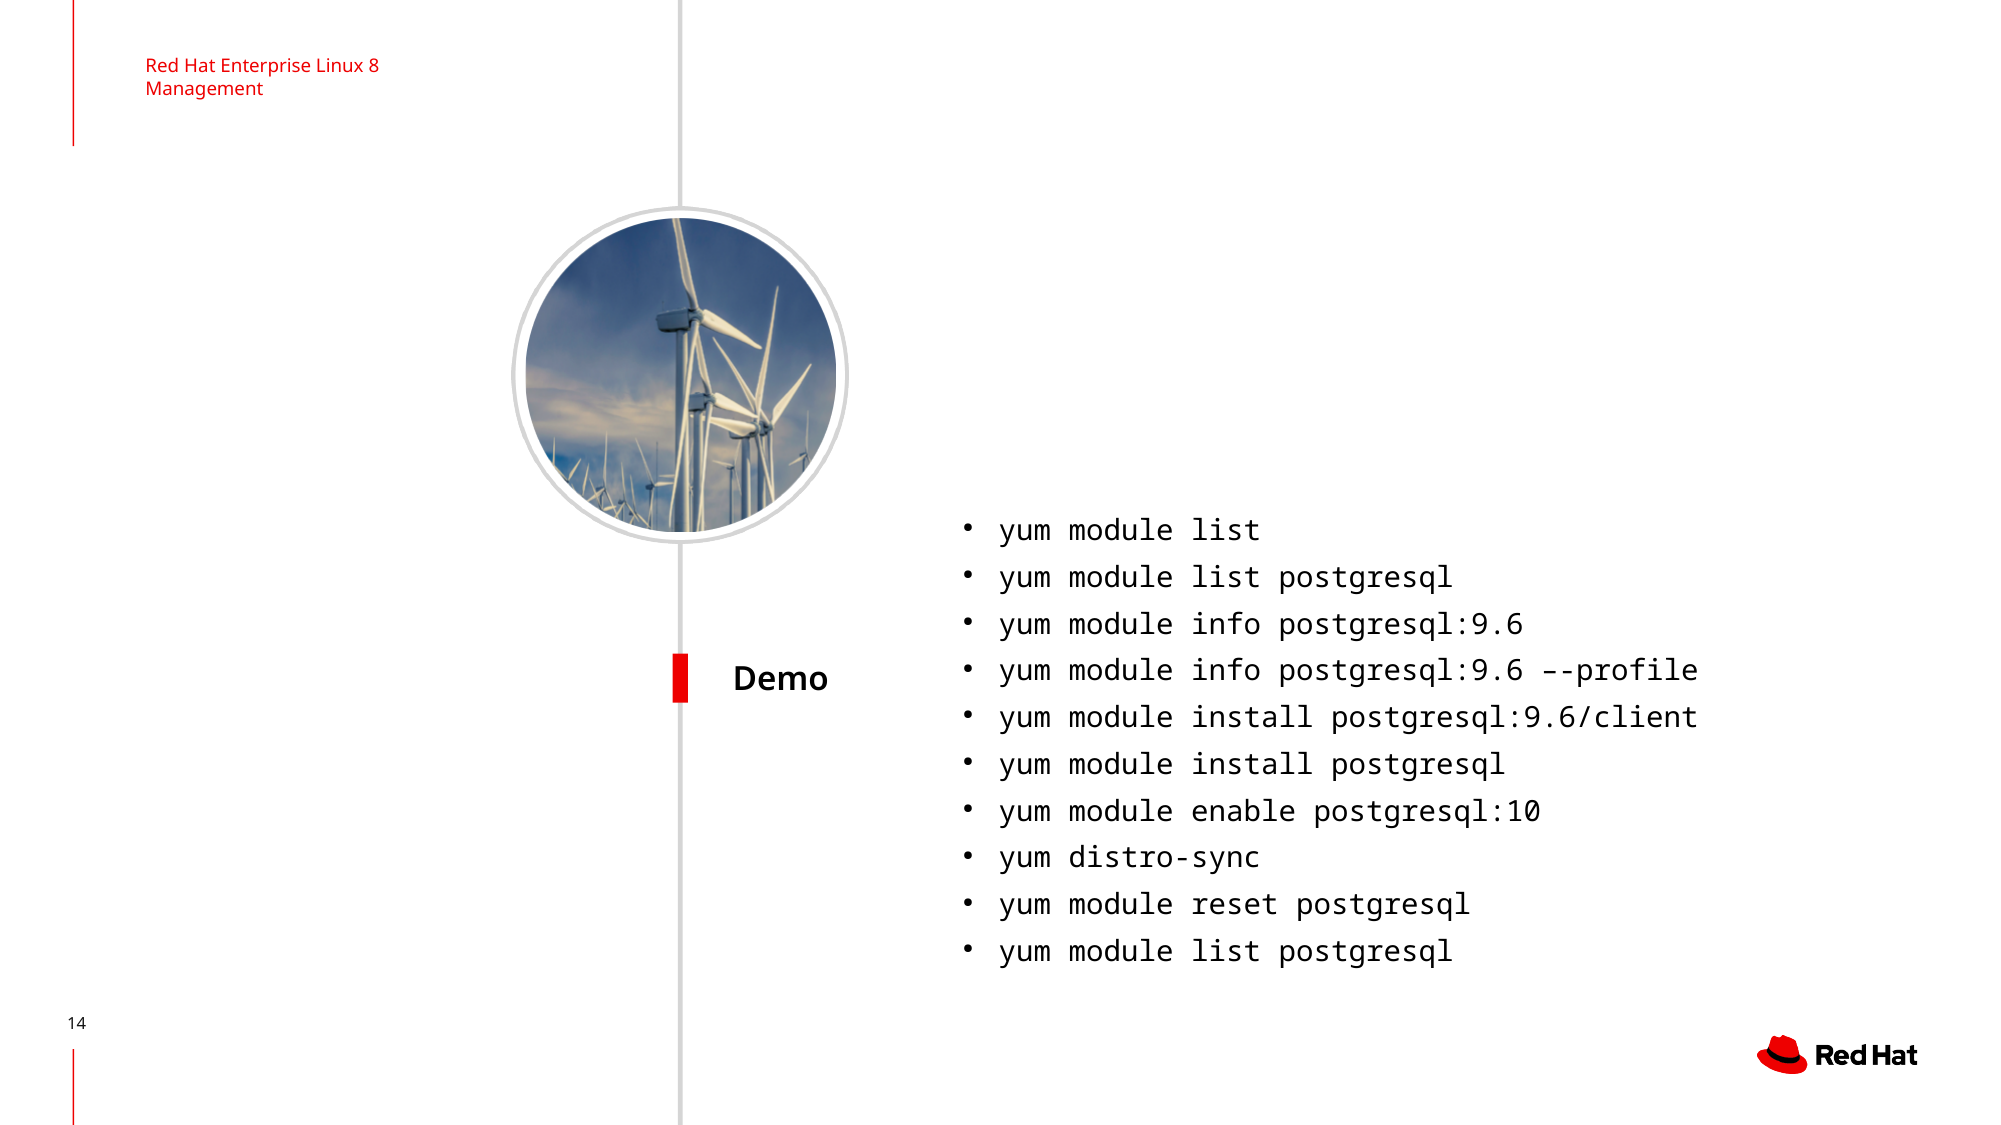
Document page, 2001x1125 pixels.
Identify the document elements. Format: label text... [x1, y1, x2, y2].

text_box yum module list yum module list postgresql yum module info postgresql:9.6 yum module info postgresql:9.6 –-profile yum module install postgresql:9.6/client yum module install postgresql yum module enable postgresql:10 yum distro-sync yum module reset postgresql yum module list postgresql [948, 503, 1833, 975]
text_box [672, 653, 688, 703]
title Demo [732, 604, 948, 697]
text_box Red Hat Enterprise Linux 8 Management [73, 9, 919, 144]
picture [511, 206, 849, 545]
picture [1757, 1035, 1918, 1074]
